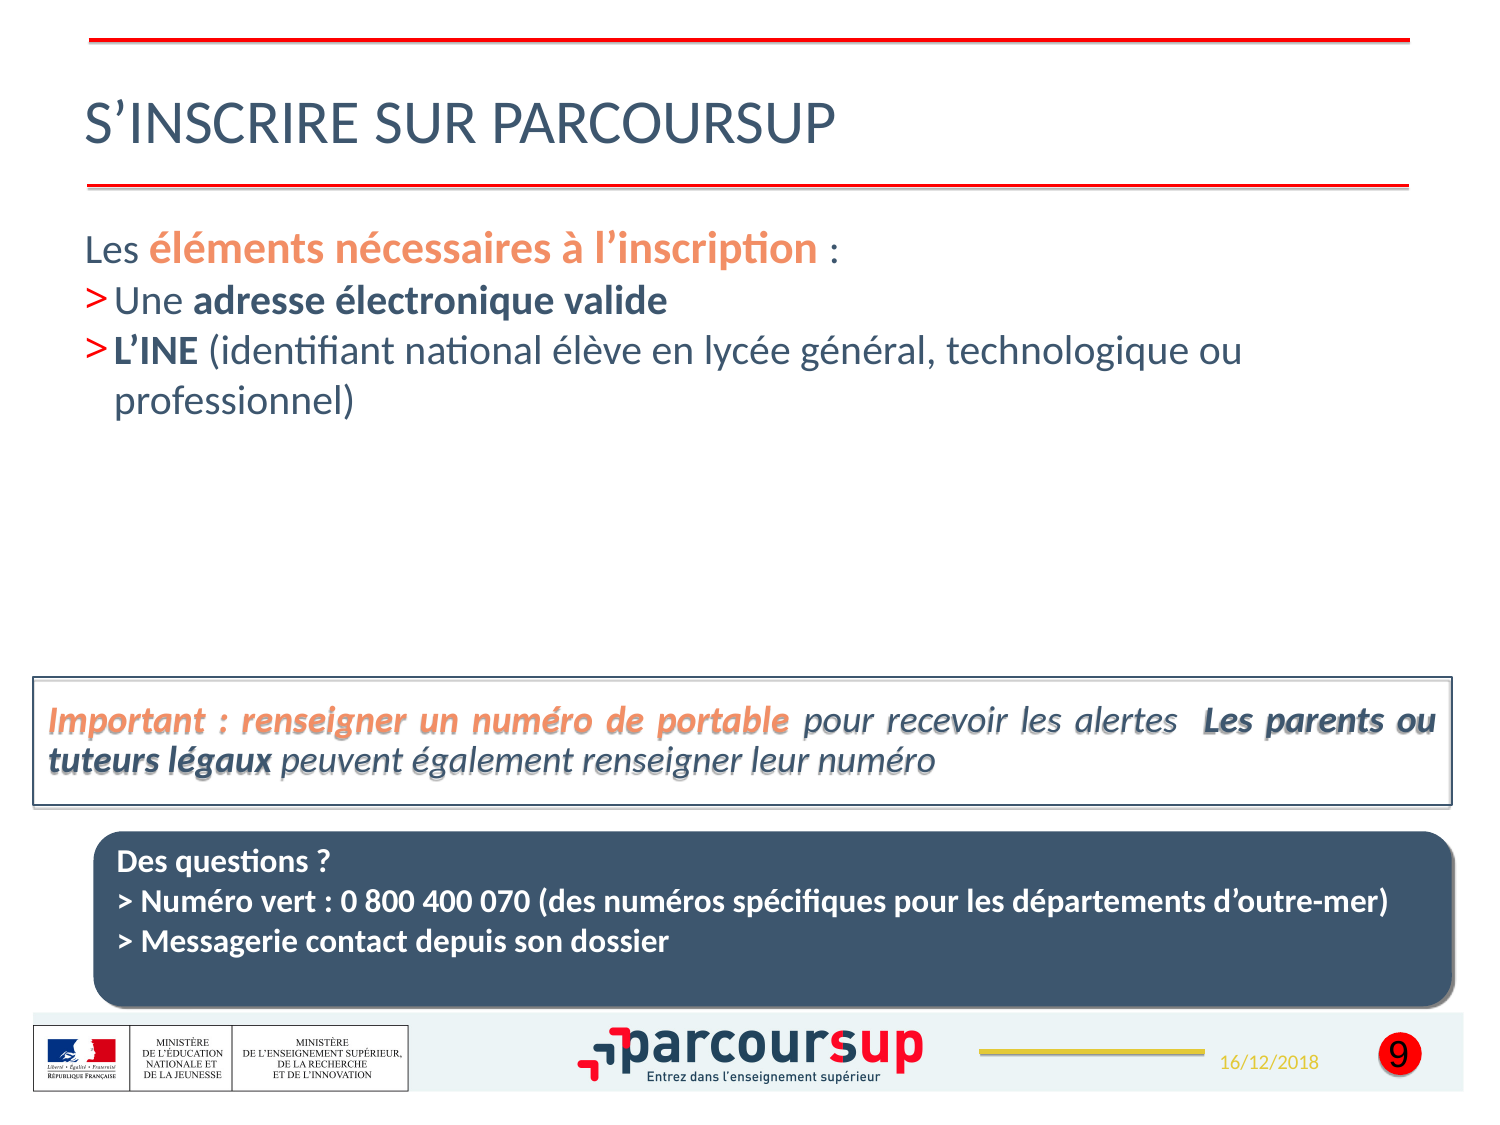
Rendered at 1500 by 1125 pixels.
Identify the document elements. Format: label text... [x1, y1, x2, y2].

text_box <numéro> [1368, 1031, 1430, 1074]
picture [0, 0, 1499, 1124]
text_box Les éléments nécessaires à l’inscription : Une adresse électronique valide L’INE (identifiant national élève en lycée général, technologique ou professionnel) [69, 805, 1446, 1007]
text_box S’INSCRIRE SUR PARCOURSUP [69, 12, 1409, 210]
text_box Important : renseigner un numéro de portable pour recevoir les alertes Les parents ou tuteurs légaux peuvent également renseigner leur numéro [33, 676, 1452, 805]
text_box Des questions ? > Numéro vert : 0 800 400 070 (des numéros spécifiques pour les départements d’outre-mer) > Messagerie contact depuis son dossier [93, 831, 1452, 1007]
text_box Les éléments nécessaires à l’inscription : Une adresse électronique valide L’INE (identifiant national élève en lycée général, technologique ou professionnel) [69, 210, 1446, 676]
